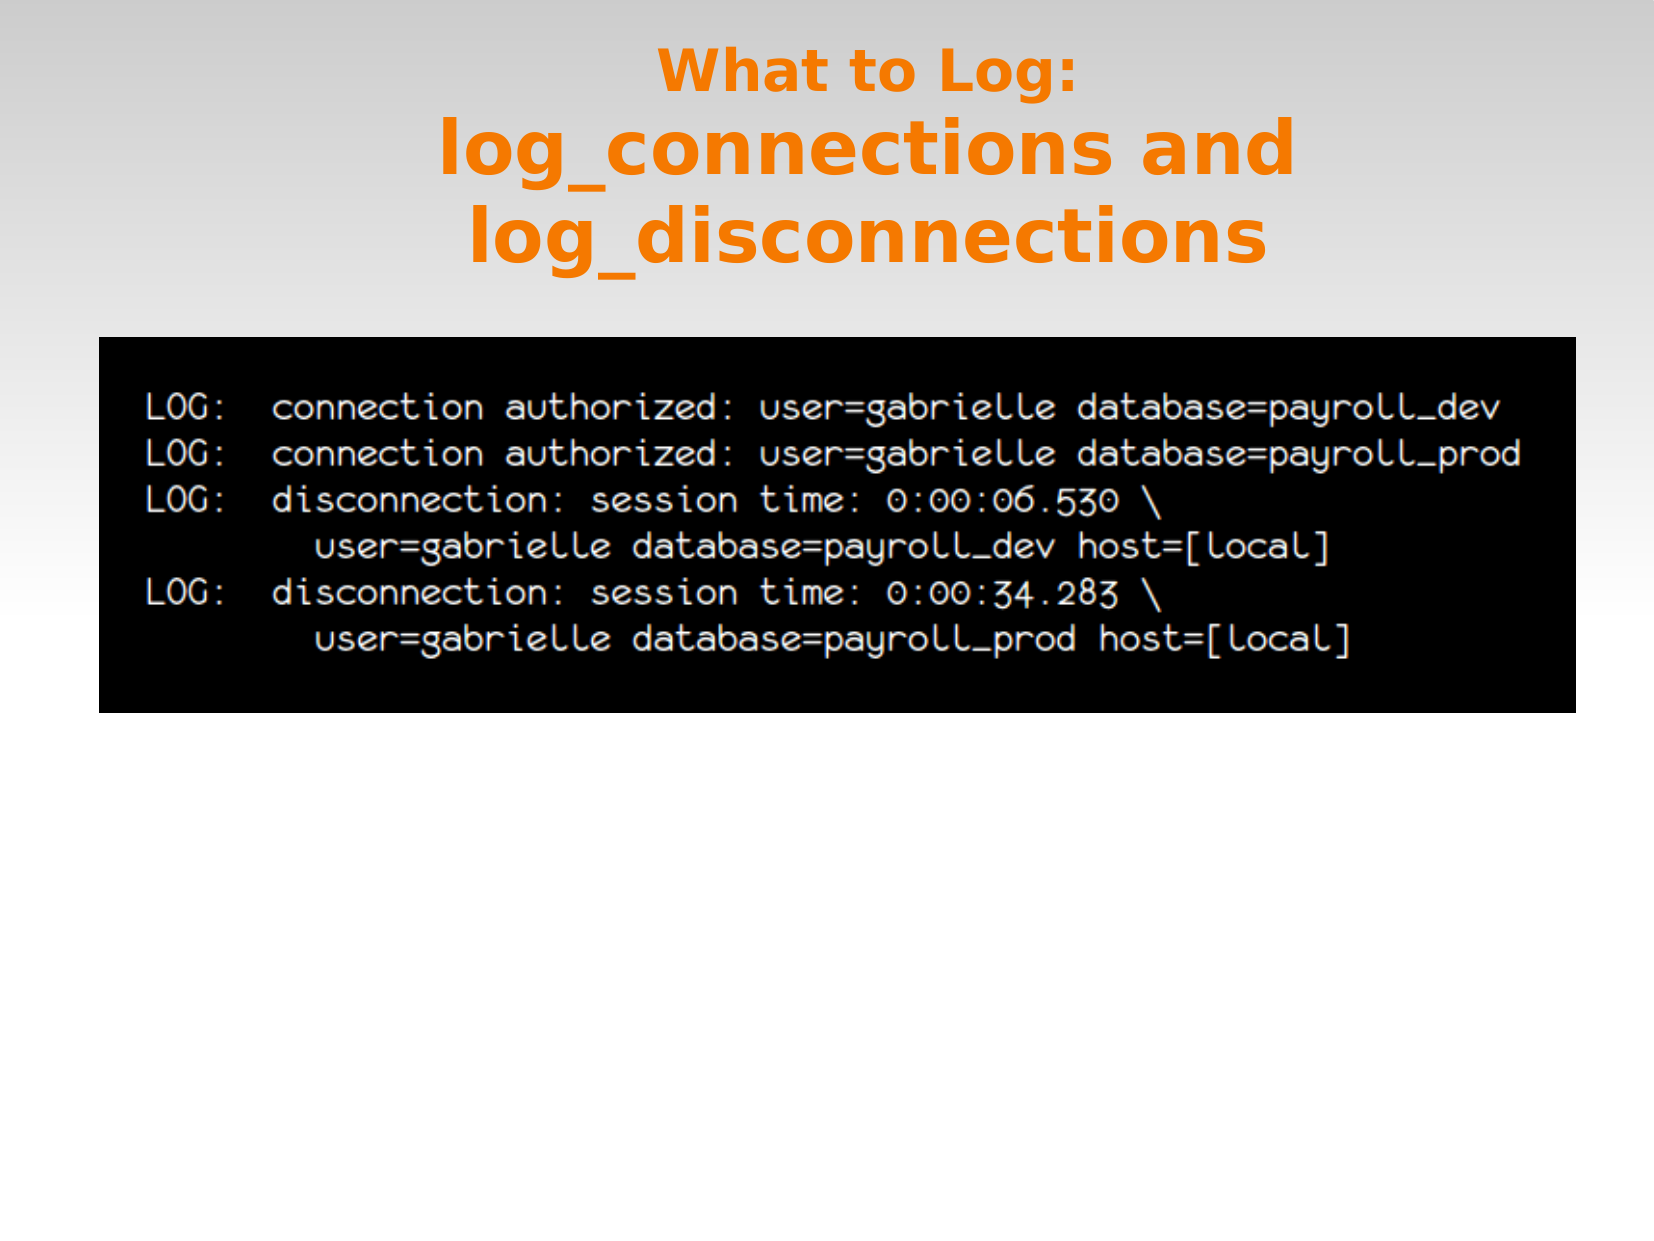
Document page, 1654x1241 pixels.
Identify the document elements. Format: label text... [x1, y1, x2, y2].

title What to Log: log_connections and log_disconnections [124, 37, 1613, 281]
picture [99, 337, 1576, 713]
